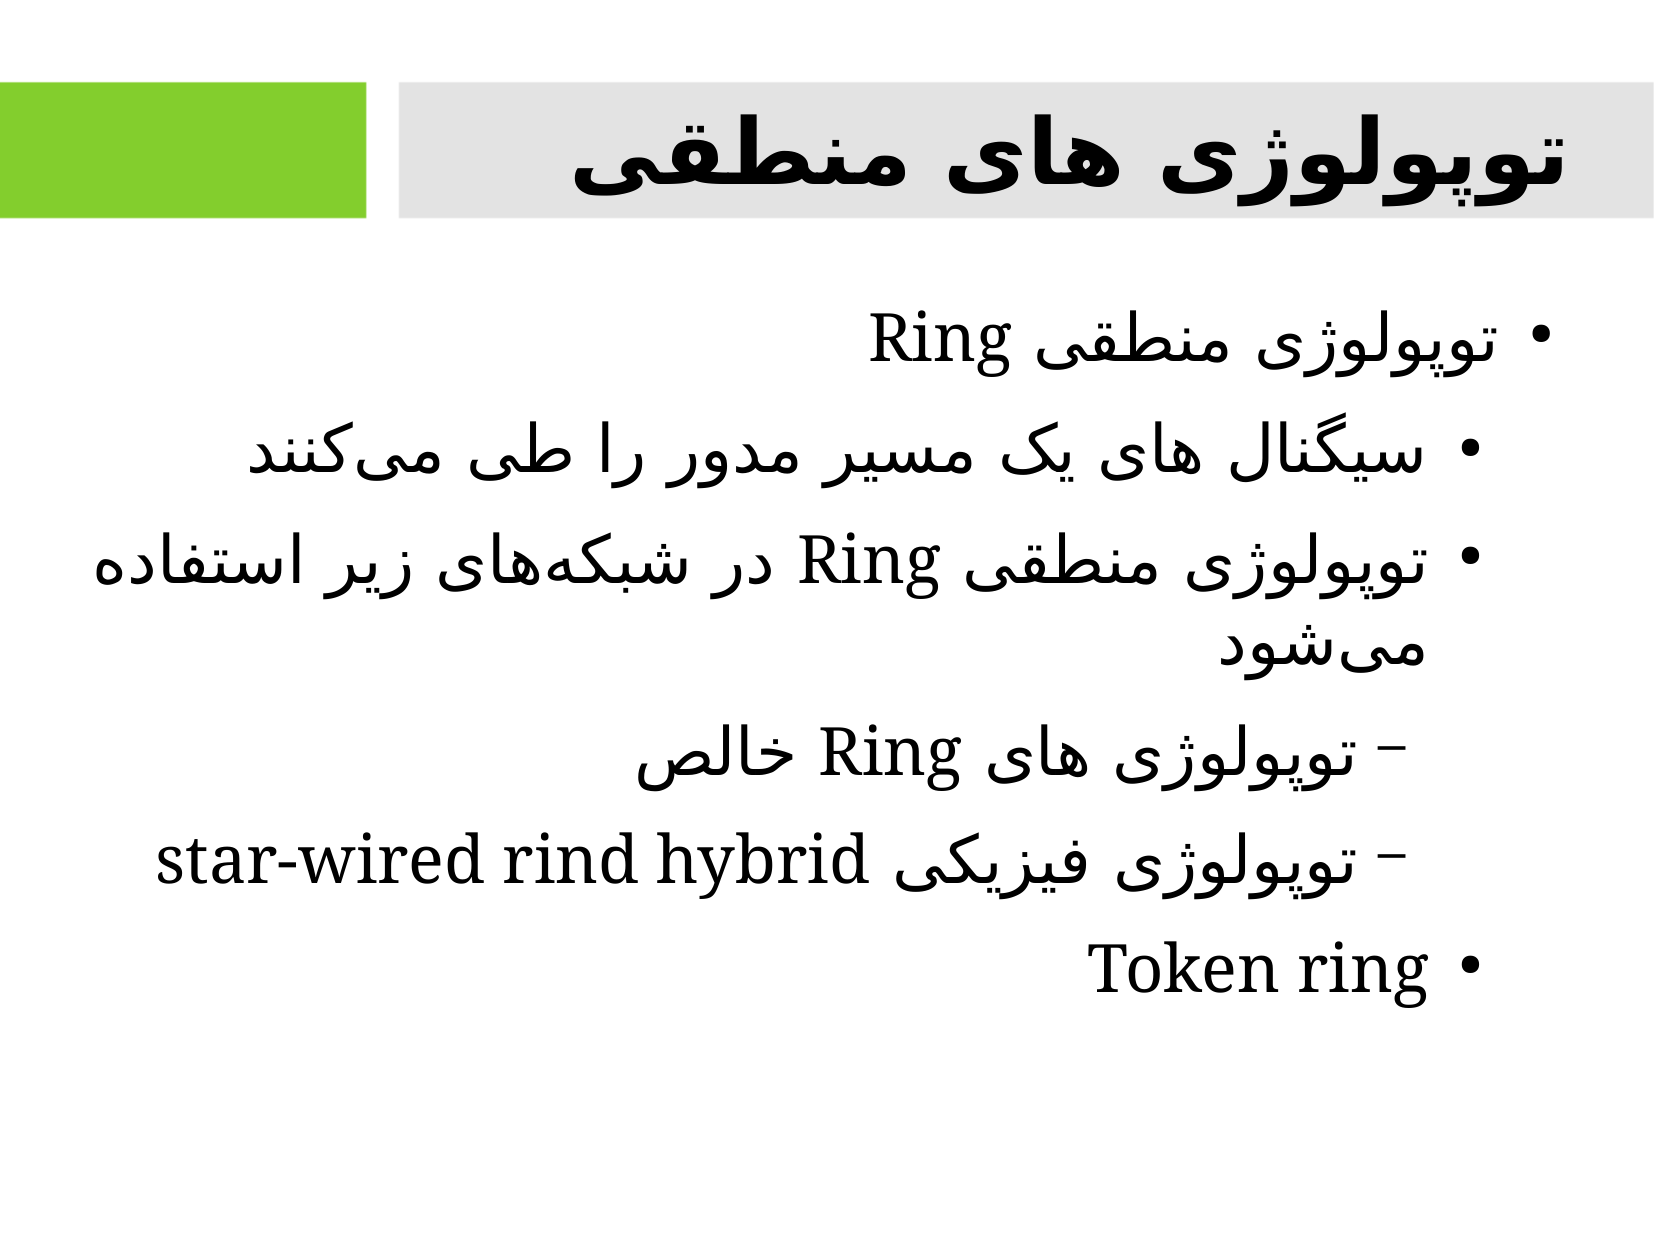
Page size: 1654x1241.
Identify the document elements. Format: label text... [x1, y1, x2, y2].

picture [0, 0, 1654, 1241]
list توپولوژی منطقی Ring سیگنال های یک مسیر مدور را طی می‌کنند توپولوژی منطقی Ring در شبکه‌های زیر استفاده می‌شود توپولوژی های Ring خالص توپولوژی فیزیکی star-wired rind hybrid Token ring [82, 290, 1571, 1182]
title توپولوژی های منطقی [82, 49, 1571, 257]
